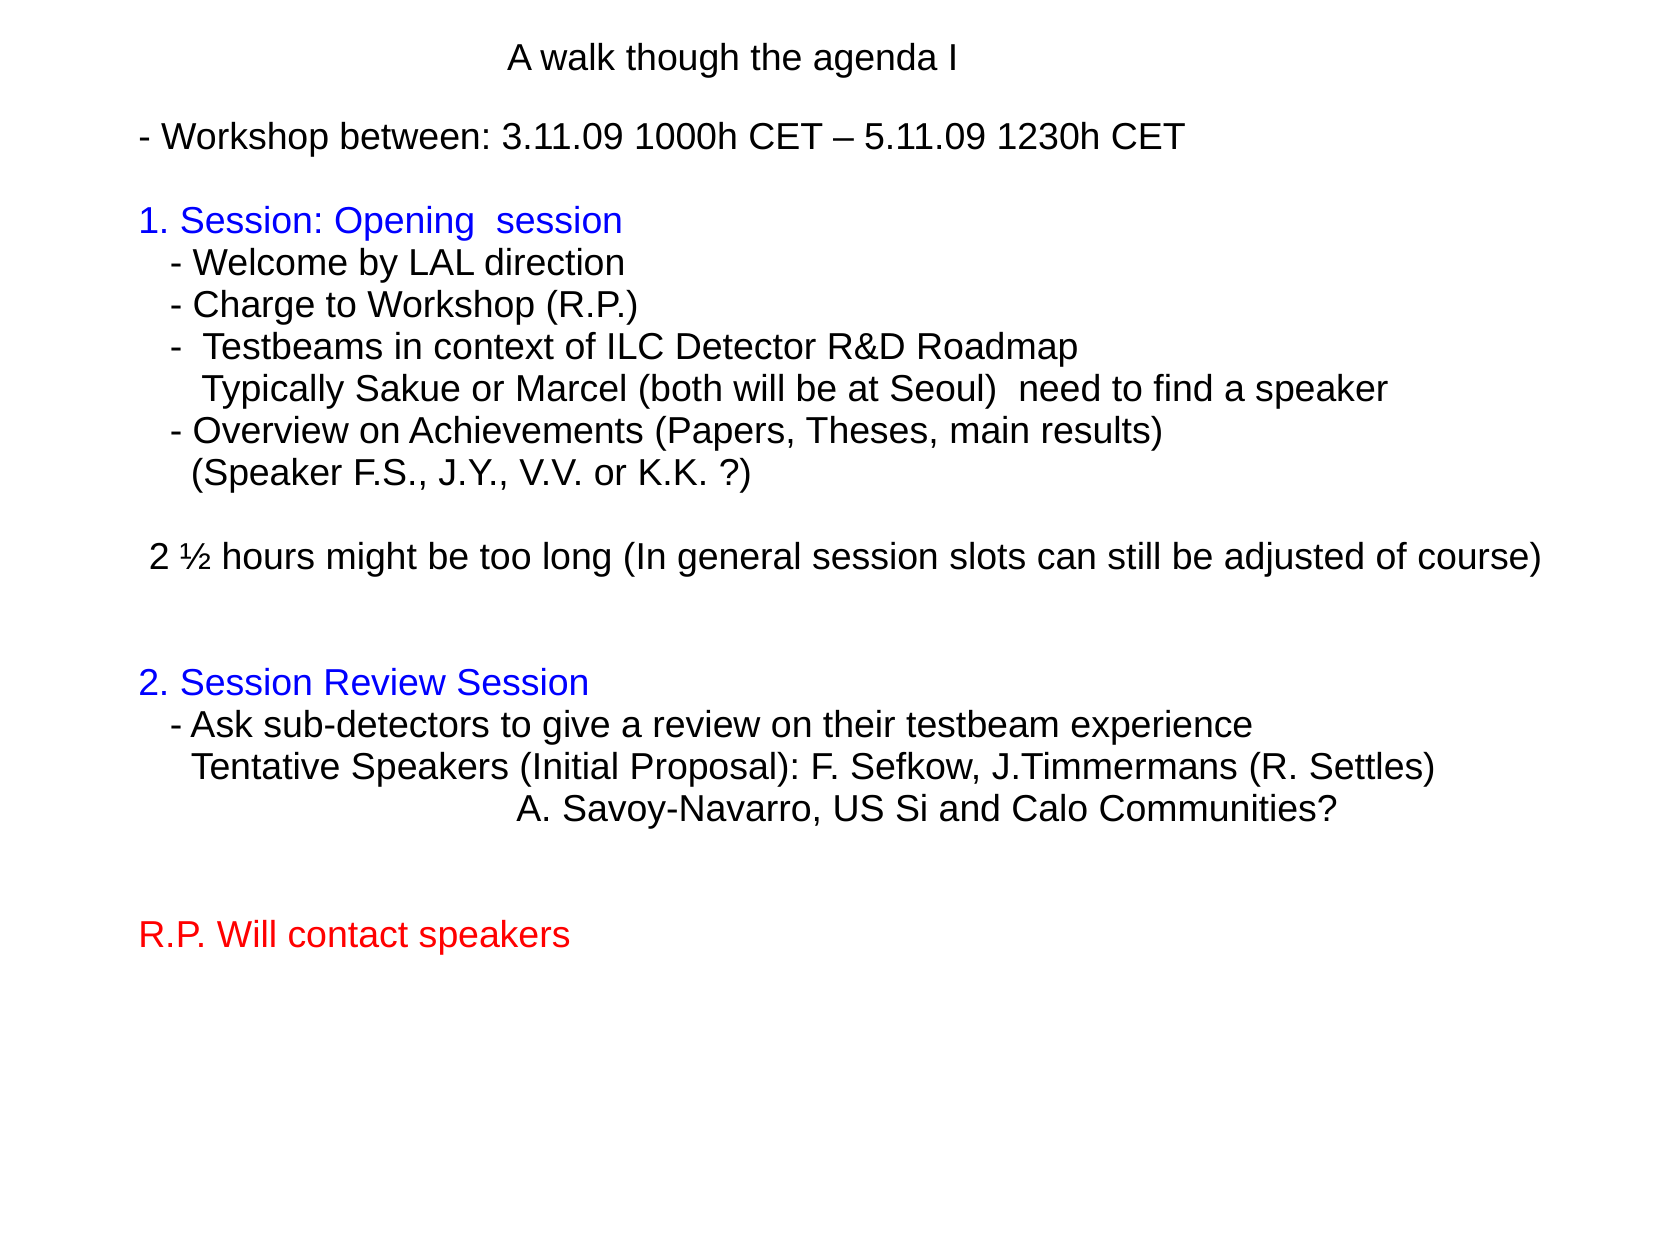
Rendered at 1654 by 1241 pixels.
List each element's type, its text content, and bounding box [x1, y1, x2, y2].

text_box - Workshop between: 3.11.09 1000h CET – 5.11.09 1230h CET 1. Session: Opening session - Welcome by LAL direction - Charge to Workshop (R.P.) - Testbeams in context of ILC Detector R&D Roadmap Typically Sakue or Marcel (both will be at Seoul) need to find a speaker - Overview on Achievements (Papers, Theses, main results) (Speaker F.S., J.Y., V.V. or K.K. ?) 2 ½ hours might be too long (In general session slots can still be adjusted of course) 2. Session Review Session - Ask sub-detectors to give a review on their testbeam experience Tentative Speakers (Initial Proposal): F. Sefkow, J.Timmermans (R. Settles) A. Savoy-Navarro, US Si and Calo Communities? R.P. Will contact speakers [123, 108, 1564, 1089]
text_box A walk though the agenda I [492, 29, 975, 87]
